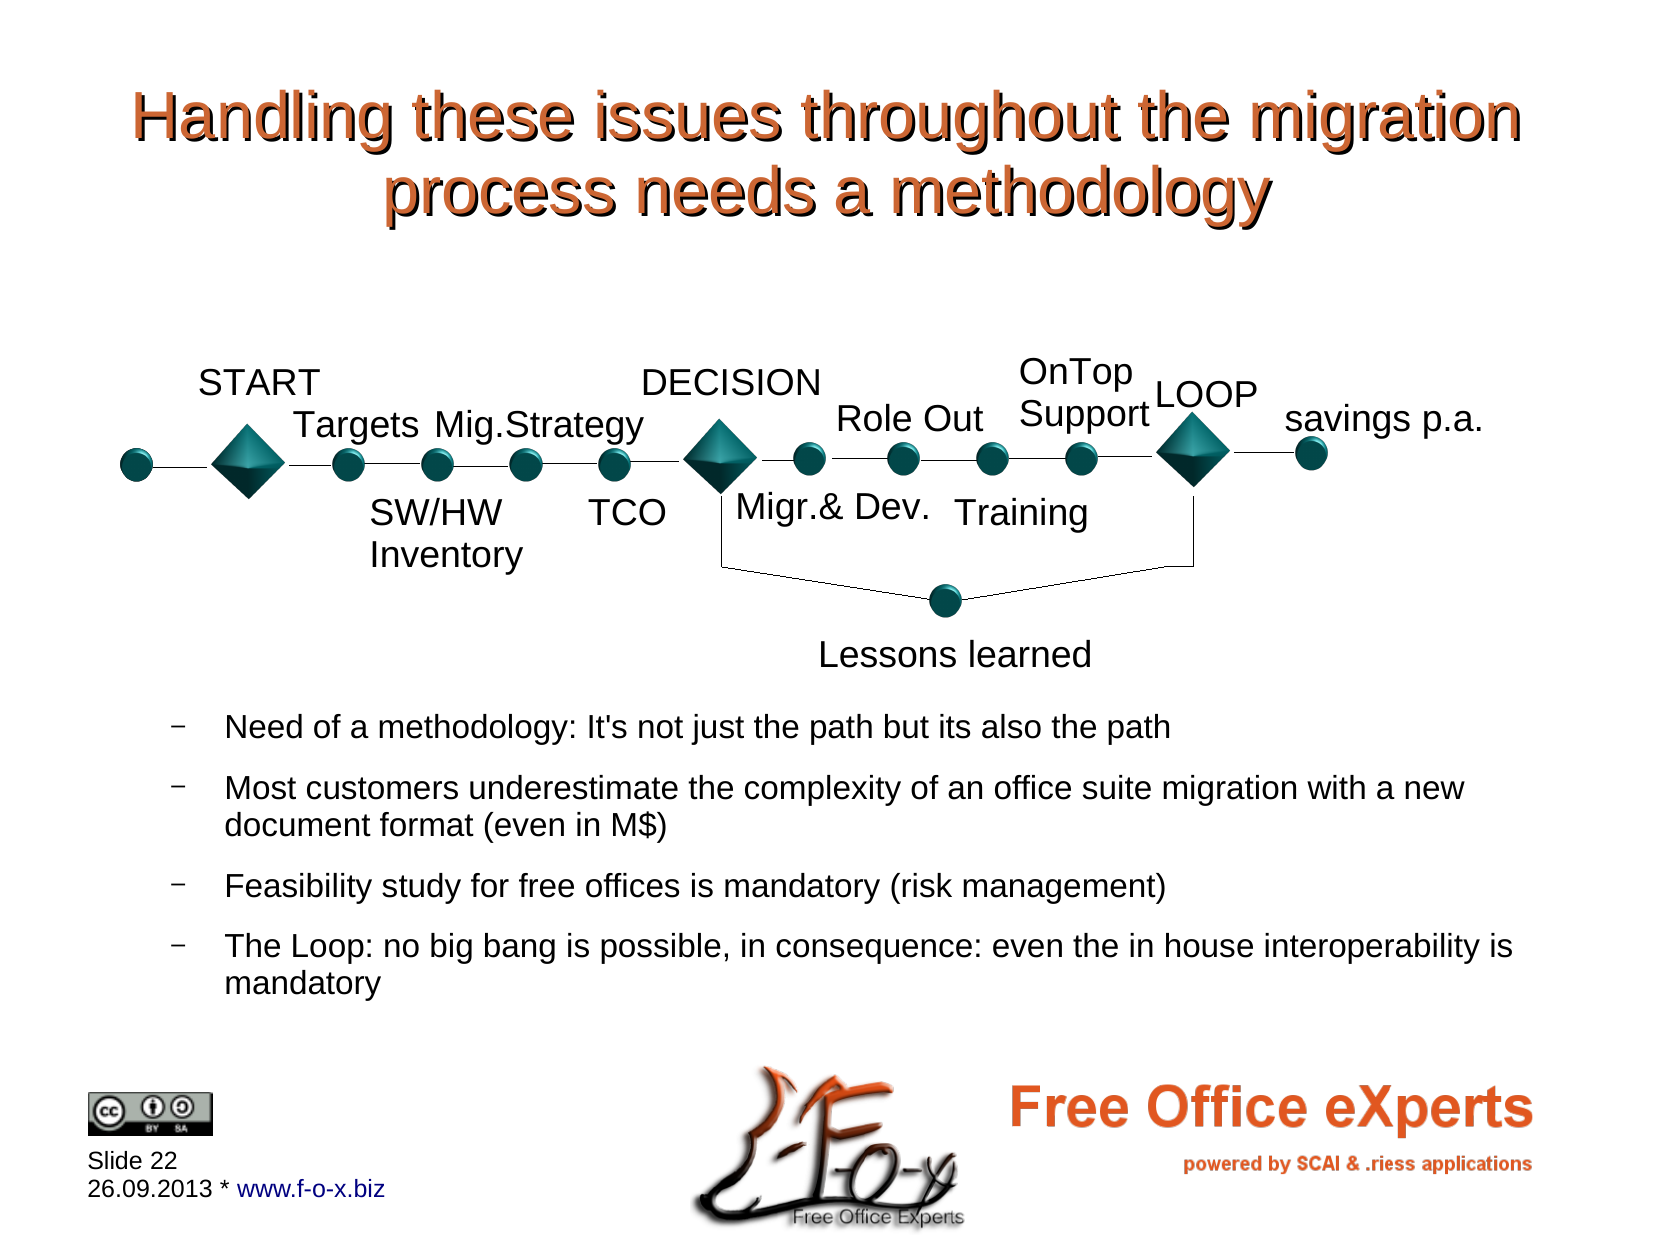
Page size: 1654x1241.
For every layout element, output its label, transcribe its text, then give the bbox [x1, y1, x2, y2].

picture [88, 1092, 213, 1136]
text_box Targets [277, 395, 419, 454]
list Need of a methodology: It's not just the path but its also the path Most customers underestimate the complexity of an office suite migration with a new document format (even in M$) Feasibility study for free offices is mandatory (risk management) The Loop: no big bang is possible, in consequence: even the in house interoperability is mandatory [82, 708, 1571, 1010]
text_box Lessons learned [803, 626, 1118, 685]
text_box TCO [573, 484, 693, 542]
text_box DECISION [626, 354, 847, 412]
text_box Training [939, 484, 1136, 543]
text_box Role Out [821, 390, 1017, 448]
text_box Migr.& Dev. [720, 478, 961, 537]
text_box START [183, 354, 347, 412]
picture [690, 1052, 1565, 1236]
text_box SW/HW Inventory [354, 484, 548, 584]
title Handling these issues throughout the migration process needs a methodology [82, 49, 1571, 257]
text_box savings p.a. [1269, 390, 1509, 448]
text_box LOOP [1139, 366, 1285, 424]
text_box Mig.Strategy [419, 395, 681, 454]
text_box OnTop Support [1004, 342, 1176, 443]
